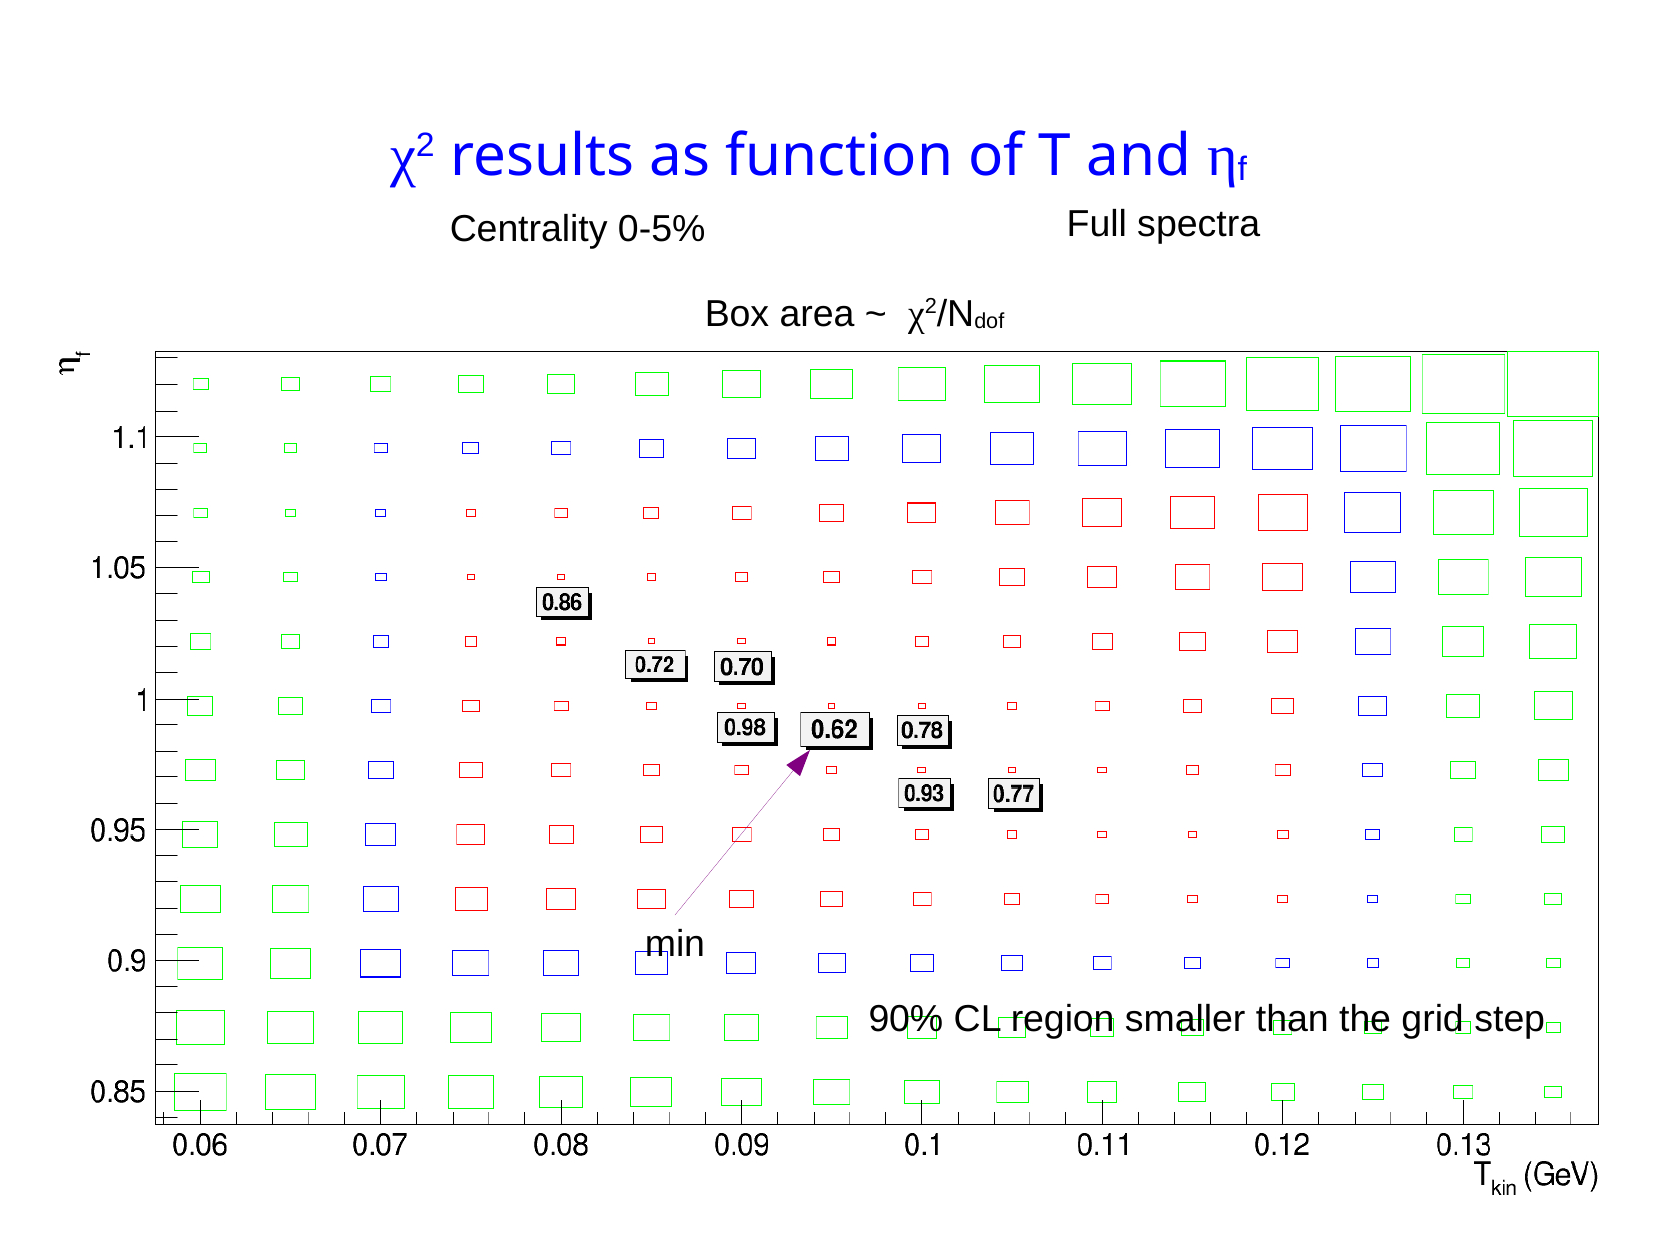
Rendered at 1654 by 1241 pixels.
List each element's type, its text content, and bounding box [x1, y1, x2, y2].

text_box Full spectra [1051, 195, 1276, 252]
title χ2 results as function of T and ηf [82, 49, 1571, 257]
text_box Box area ~ χ2/Ndof [690, 285, 1020, 400]
text_box 90% CL region smaller than the grid step [853, 990, 1561, 1047]
text_box min [630, 915, 720, 972]
picture [30, 314, 1636, 1216]
text_box Centrality 0-5% [435, 199, 721, 257]
